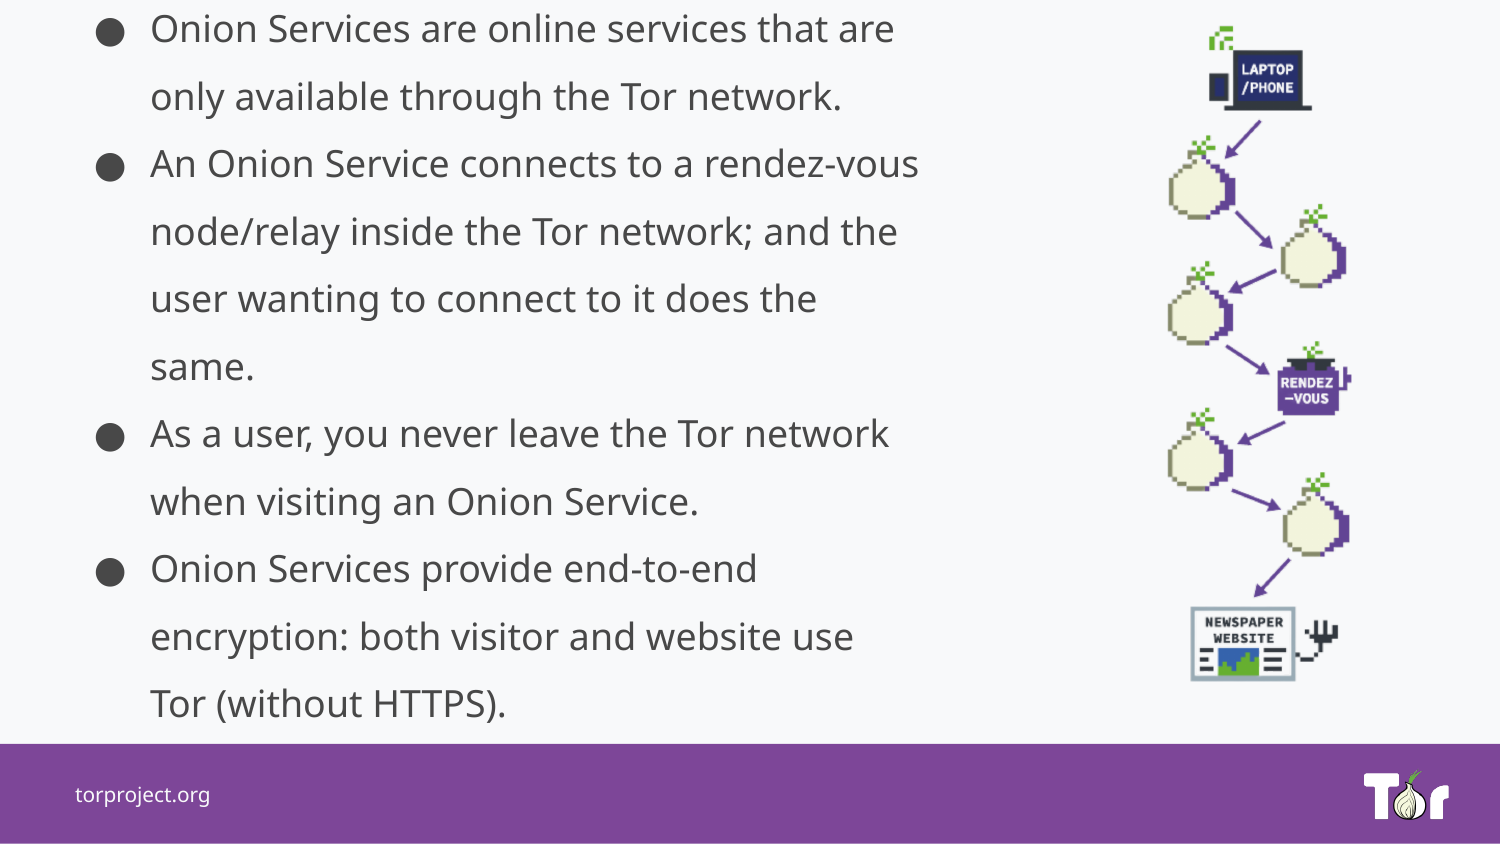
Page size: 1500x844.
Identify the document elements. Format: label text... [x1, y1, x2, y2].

picture [1084, 0, 1436, 709]
picture [1364, 768, 1449, 820]
subtitle Onion Services are online services that are only available through the Tor network. An Onion Service connects to a rendez-vous node/relay inside the Tor network; and the user wanting to connect to it does the same. As a user, you never leave the Tor network when visiting an Onion Service. Onion Services provide end-to-end encryption: both visitor and website use Tor (without HTTPS). [75, 30, 922, 679]
